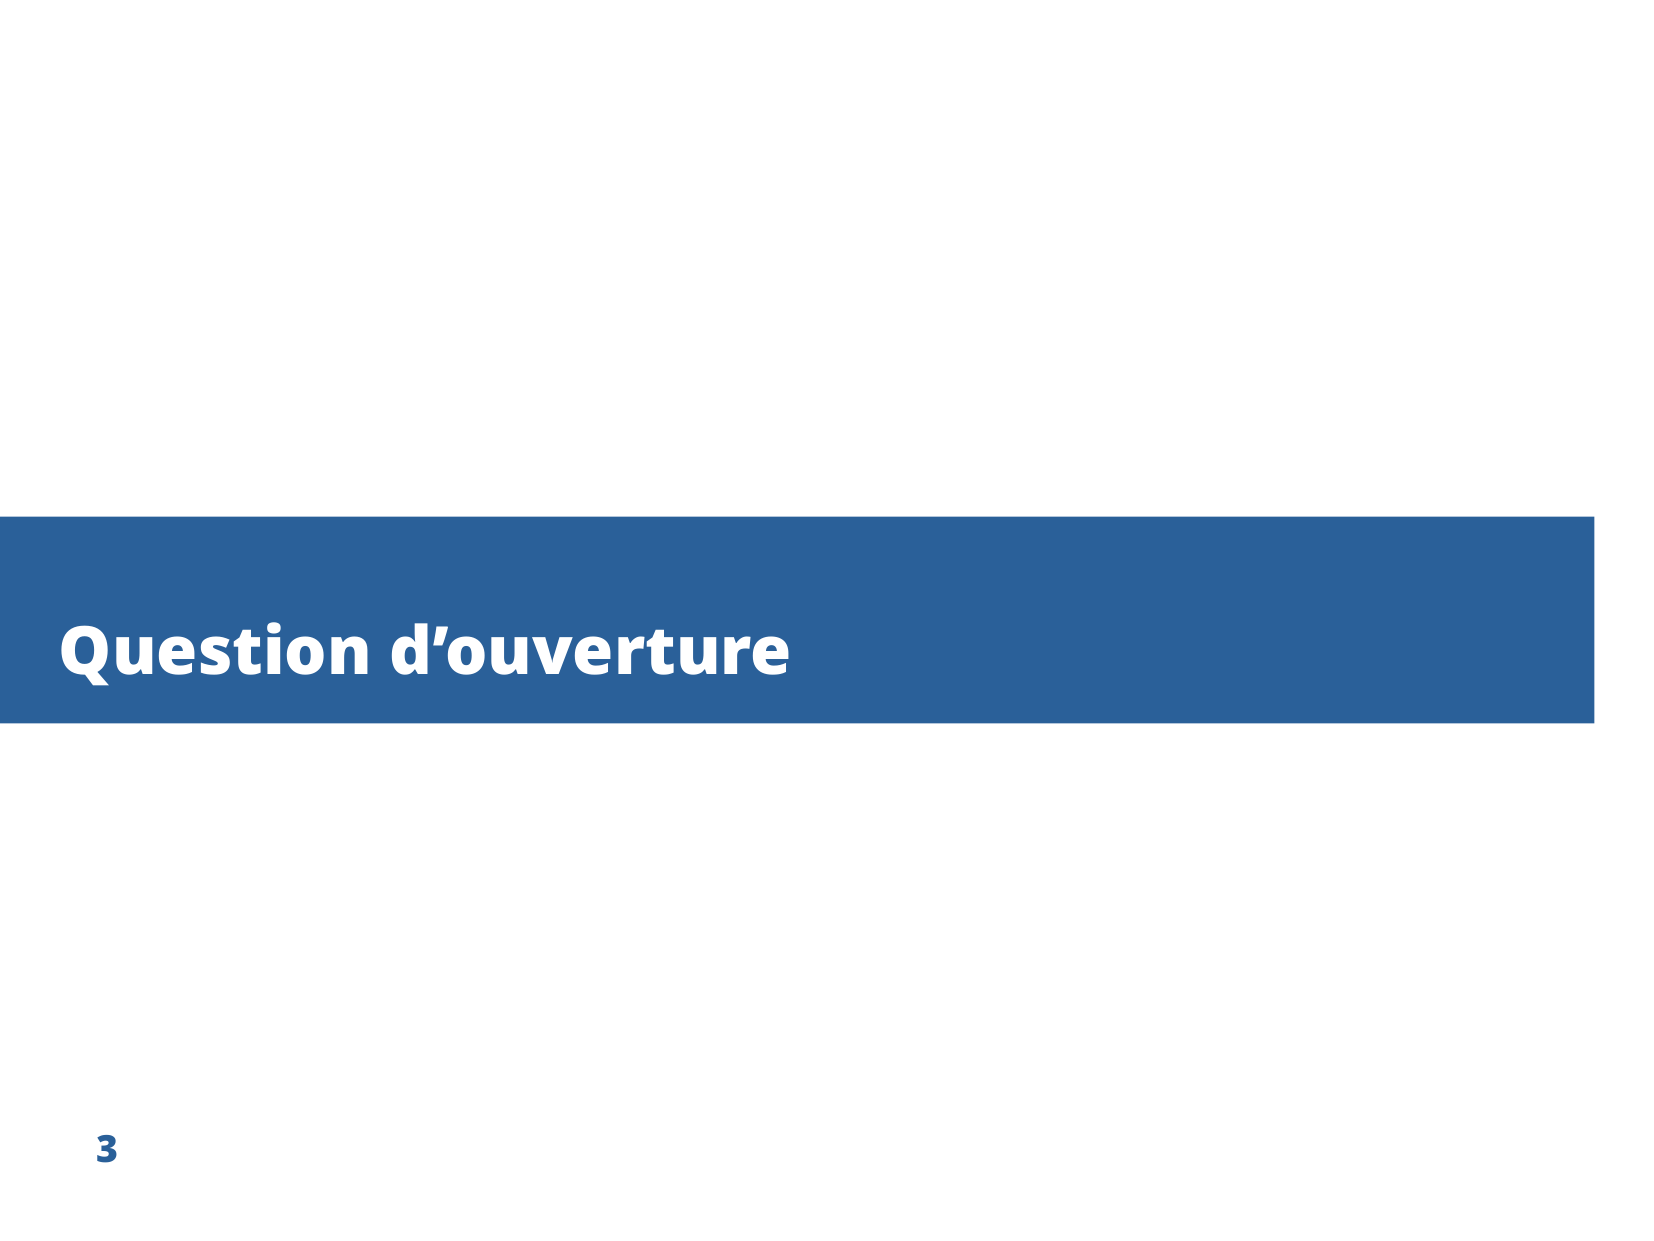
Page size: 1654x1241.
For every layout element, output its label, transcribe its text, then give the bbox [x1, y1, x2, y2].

title Question d’ouverture [59, 546, 1595, 694]
